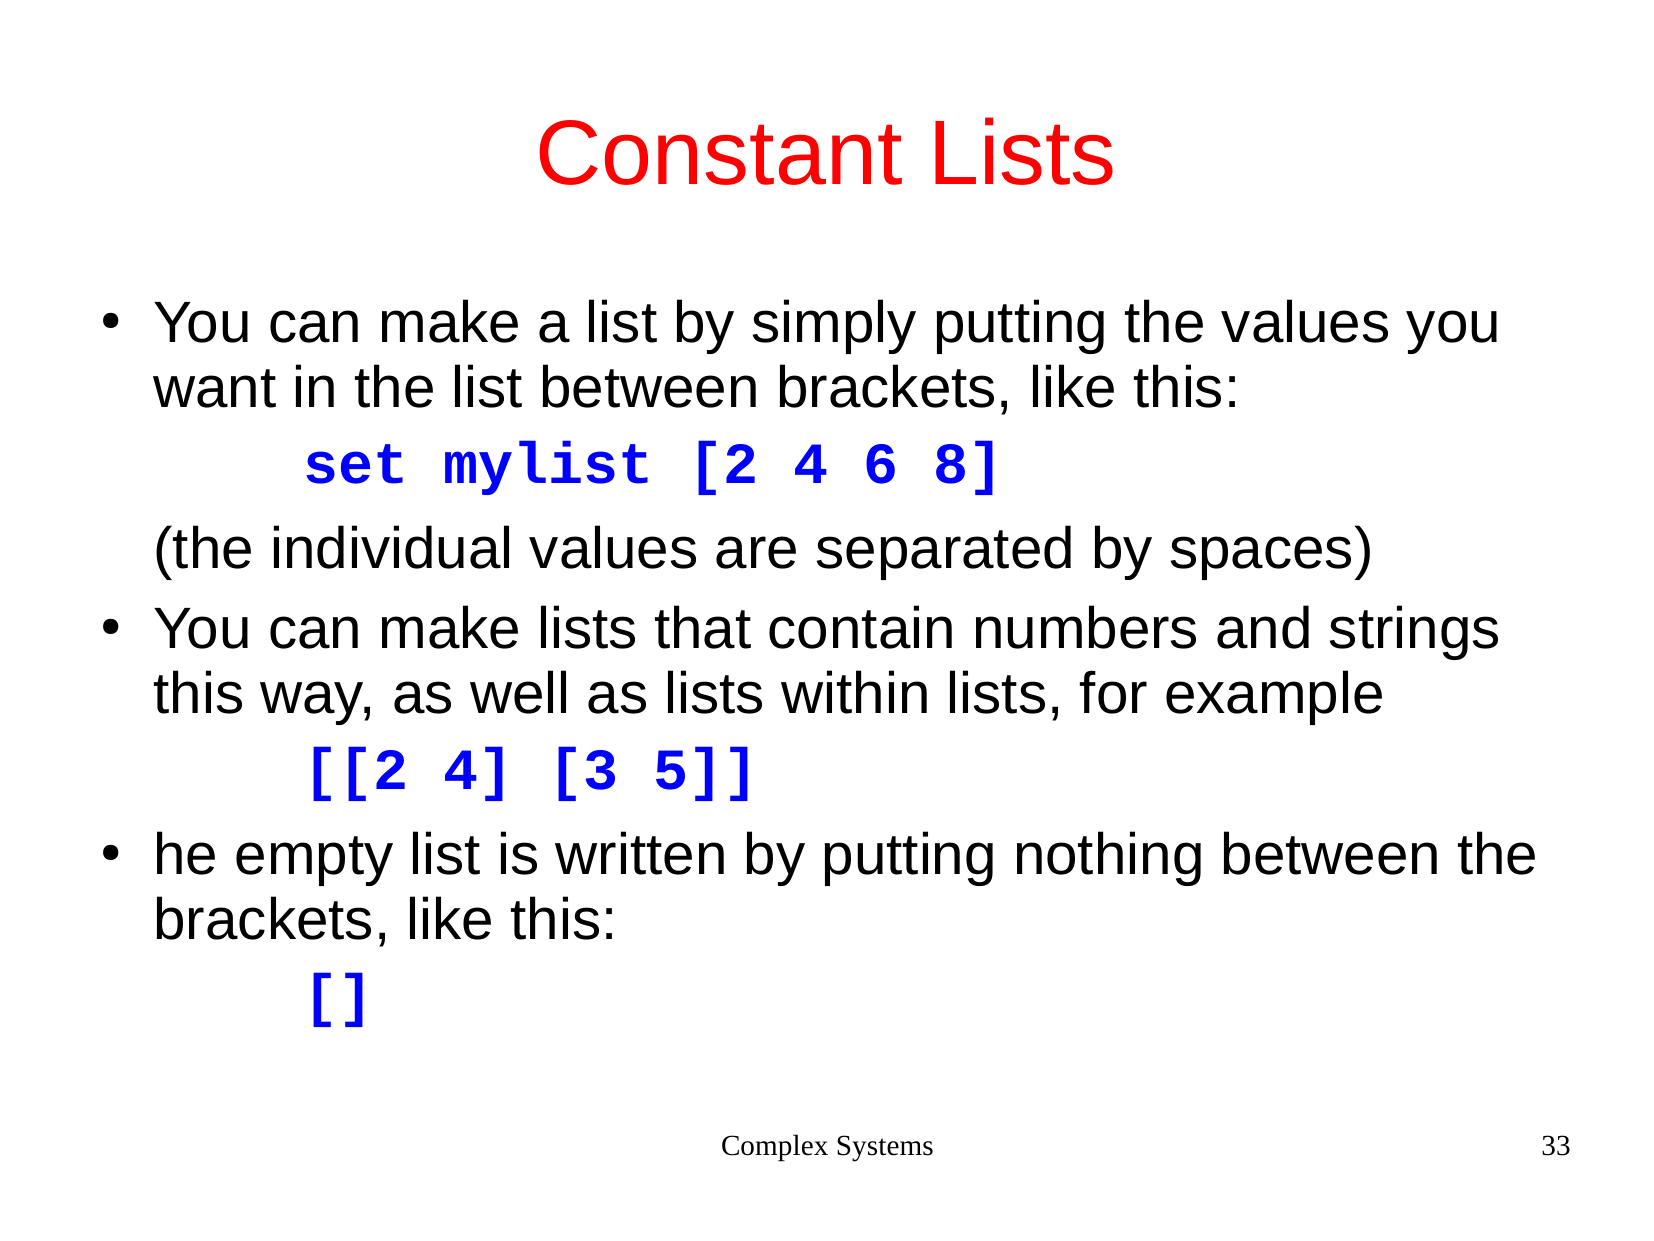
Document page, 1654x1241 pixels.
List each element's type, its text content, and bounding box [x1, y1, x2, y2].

list You can make a list by simply putting the values you want in the list between brackets, like this: set mylist [2 4 6 8] (the individual values are separated by spaces) You can make lists that contain numbers and strings this way, as well as lists within lists, for example [[2 4] [3 5]] he empty list is written by putting nothing between the brackets, like this: [] [82, 290, 1571, 1109]
title Constant Lists [82, 49, 1571, 257]
